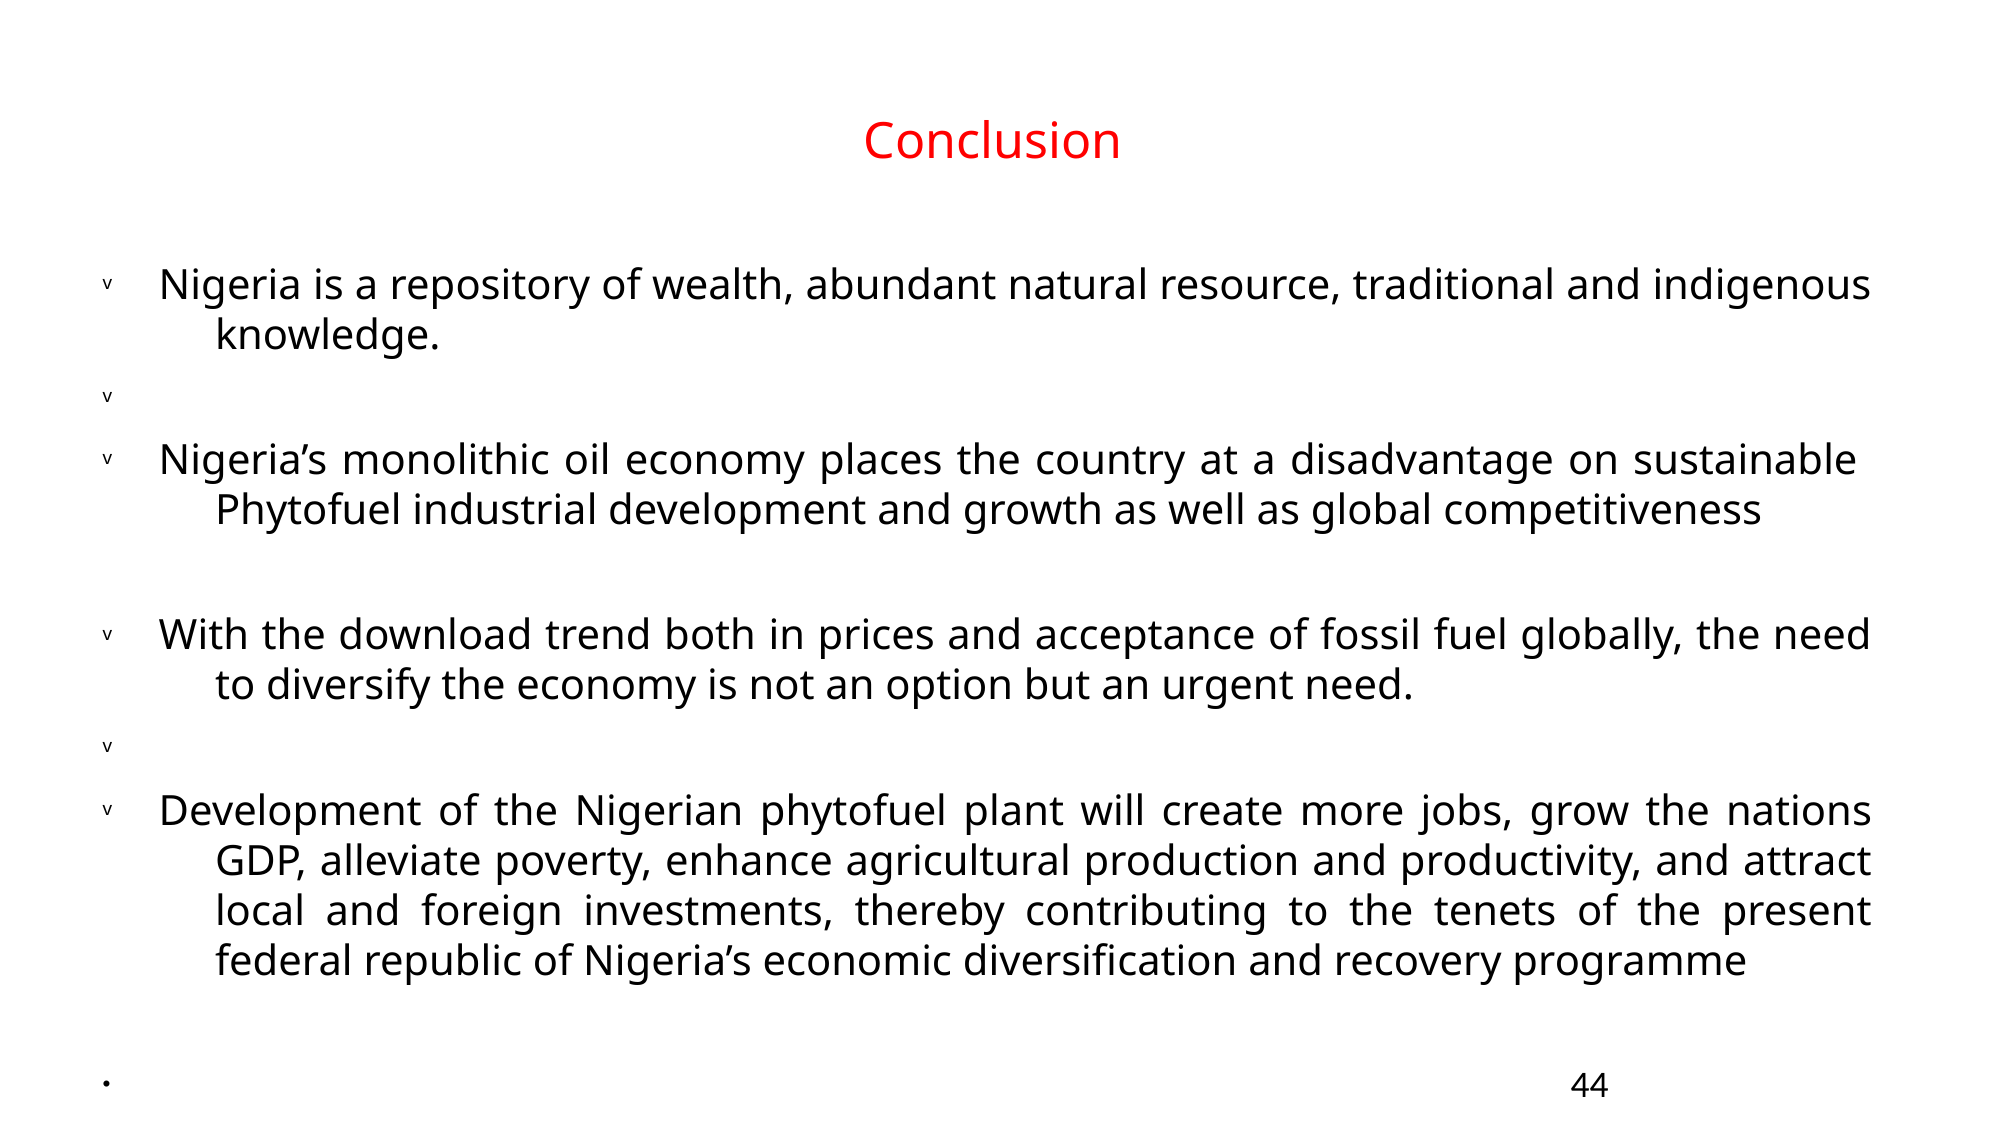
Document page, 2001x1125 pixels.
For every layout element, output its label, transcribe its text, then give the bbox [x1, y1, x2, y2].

title Conclusion [99, 45, 1900, 233]
list Nigeria is a repository of wealth, abundant natural resource, traditional and indigenous knowledge. Nigeria’s monolithic oil economy places the country at a disadvantage on sustainable Phytofuel industrial development and growth as well as global competitiveness With the download trend both in prices and acceptance of fossil fuel globally, the need to diversify the economy is not an option but an urgent need. Development of the Nigerian phytofuel plant will create more jobs, grow the nations GDP, alleviate poverty, enhance agricultural production and productivity, and attract local and foreign investments, thereby contributing to the tenets of the present federal republic of Nigeria’s economic diversification and recovery programme [87, 249, 1888, 1053]
text_box [1555, 1052, 1973, 1125]
